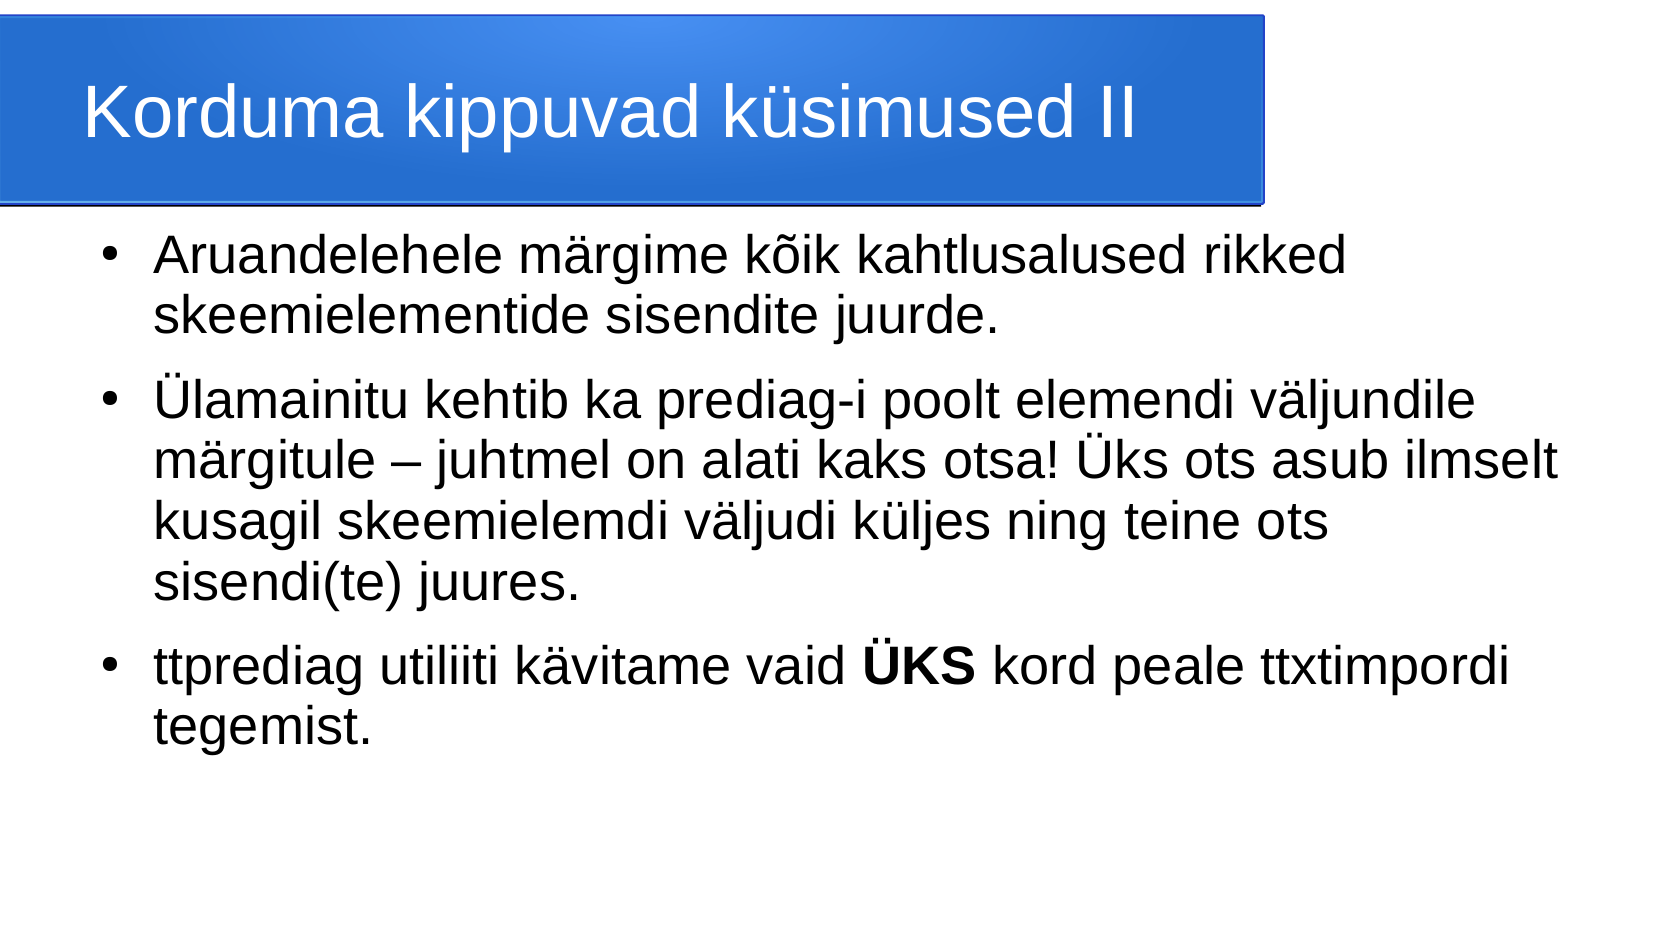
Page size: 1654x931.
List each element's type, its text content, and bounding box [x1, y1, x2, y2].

title Korduma kippuvad küsimused II [82, 35, 1235, 189]
list Aruandelehele märgime kõik kahtlusalused rikked skeemielementide sisendite juurde. Ülamainitu kehtib ka prediag-i poolt elemendi väljundile märgitule – juhtmel on alati kaks otsa! Üks ots asub ilmselt kusagil skeemielemdi väljudi küljes ning teine ots sisendi(te) juures. ttprediag utiliiti kävitame vaid ÜKS kord peale ttxtimpordi tegemist. [82, 224, 1571, 764]
